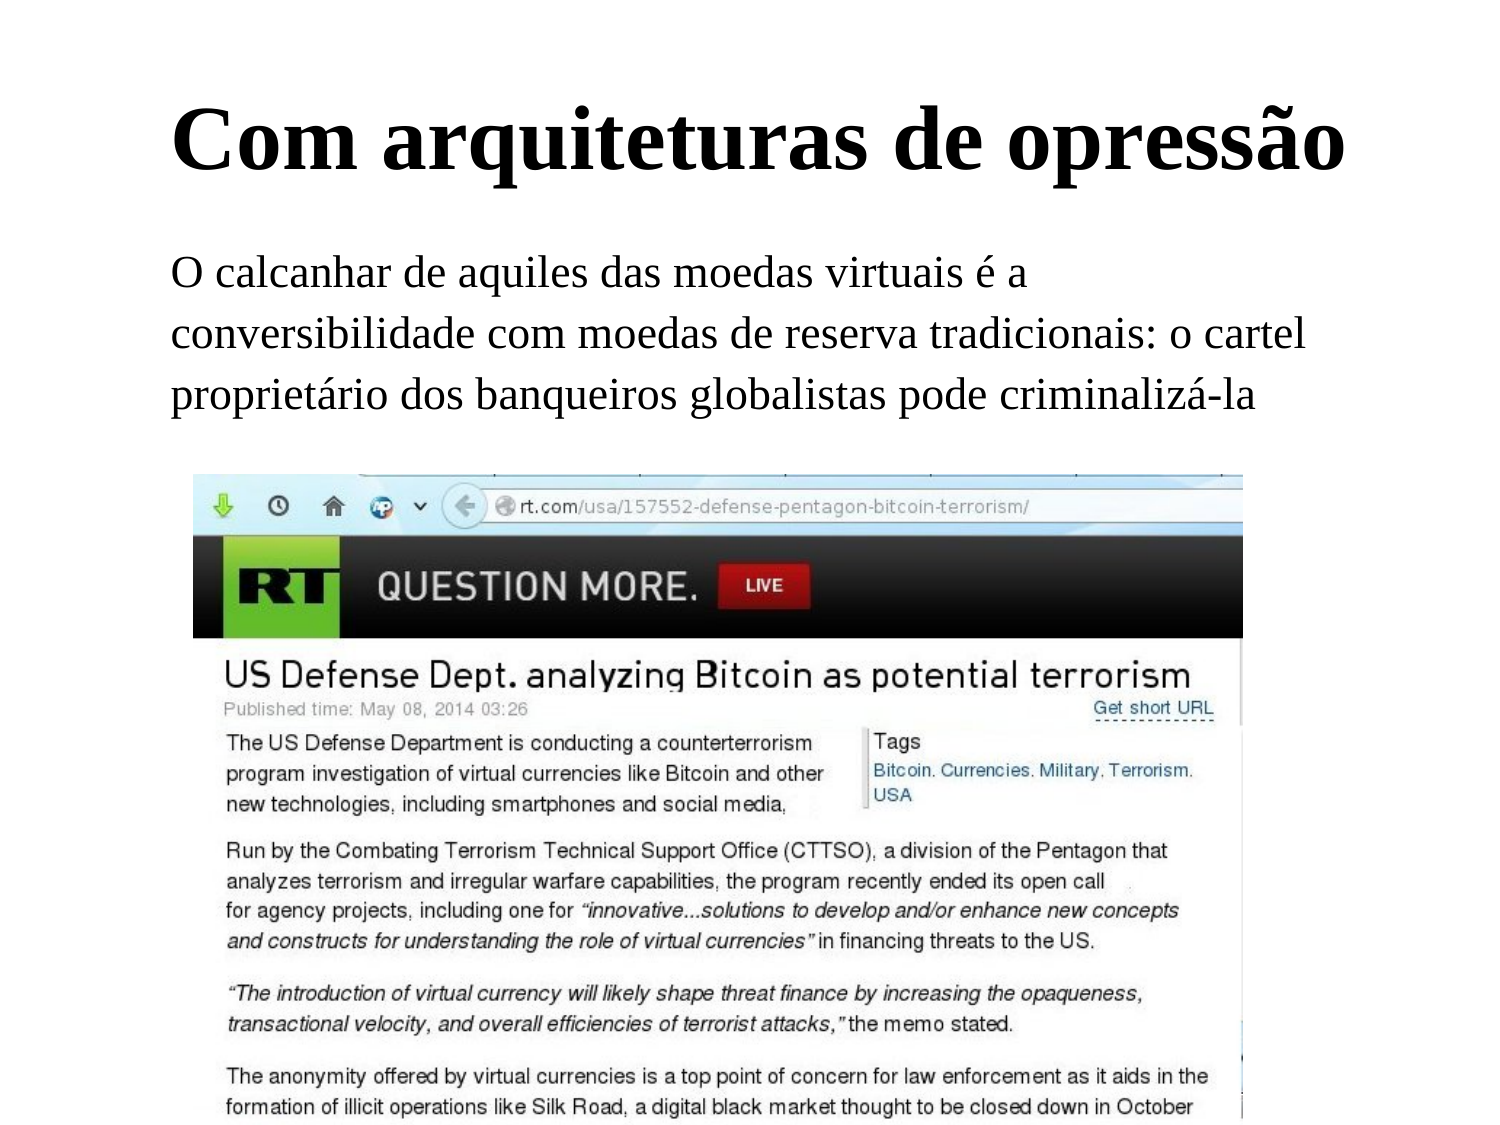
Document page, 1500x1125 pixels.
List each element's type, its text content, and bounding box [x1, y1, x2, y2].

text_box O calcanhar de aquiles das moedas virtuais é a conversibilidade com moedas de reserva tradicionais: o cartel proprietário dos banqueiros globalistas pode criminalizá-la [170, 236, 1310, 420]
picture [193, 474, 1243, 1125]
title Com arquiteturas de opressão [81, 63, 1438, 214]
